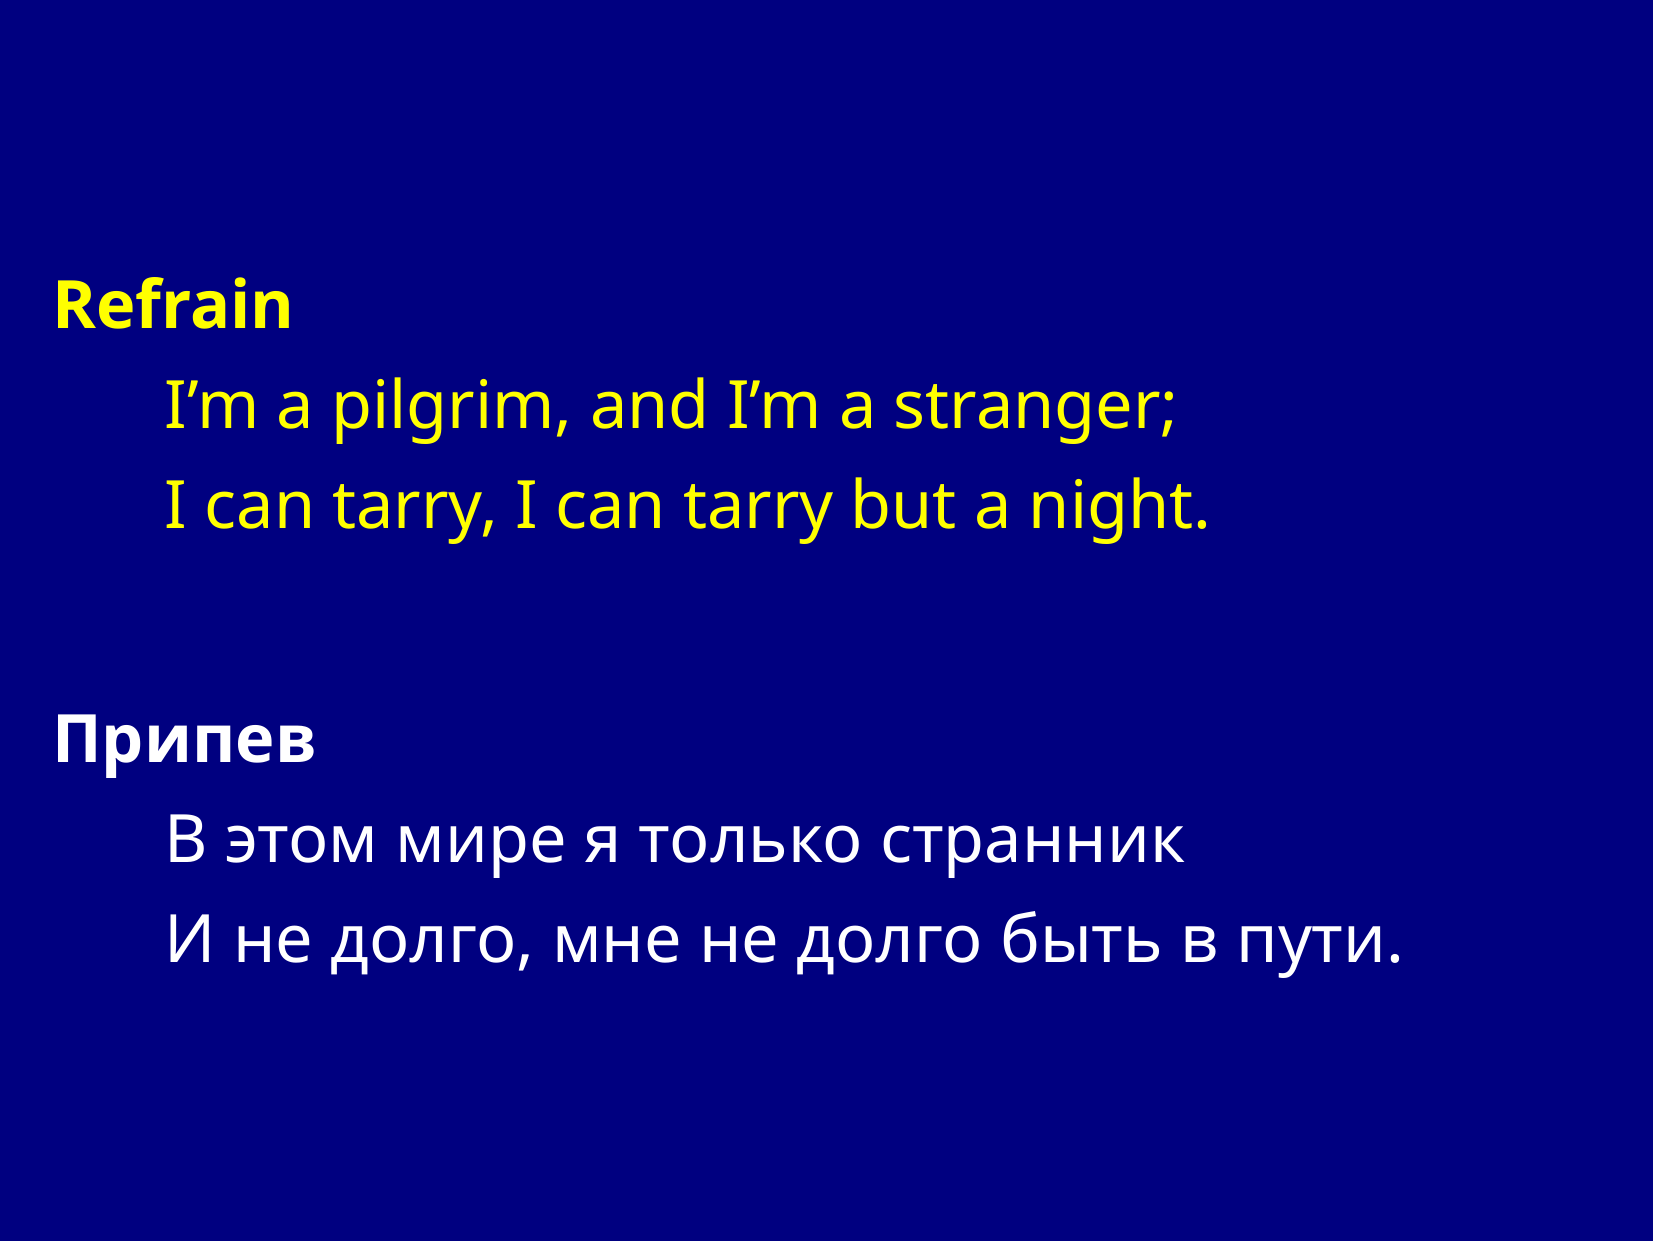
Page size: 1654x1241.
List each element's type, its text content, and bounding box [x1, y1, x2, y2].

text_box Припев В этом мире я только странник И не долго, мне не долго быть в пути. [37, 675, 1653, 1163]
text_box Refrain I’m a pilgrim, and I’m a stranger; I can tarry, I can tarry but a night. [37, 150, 1653, 638]
